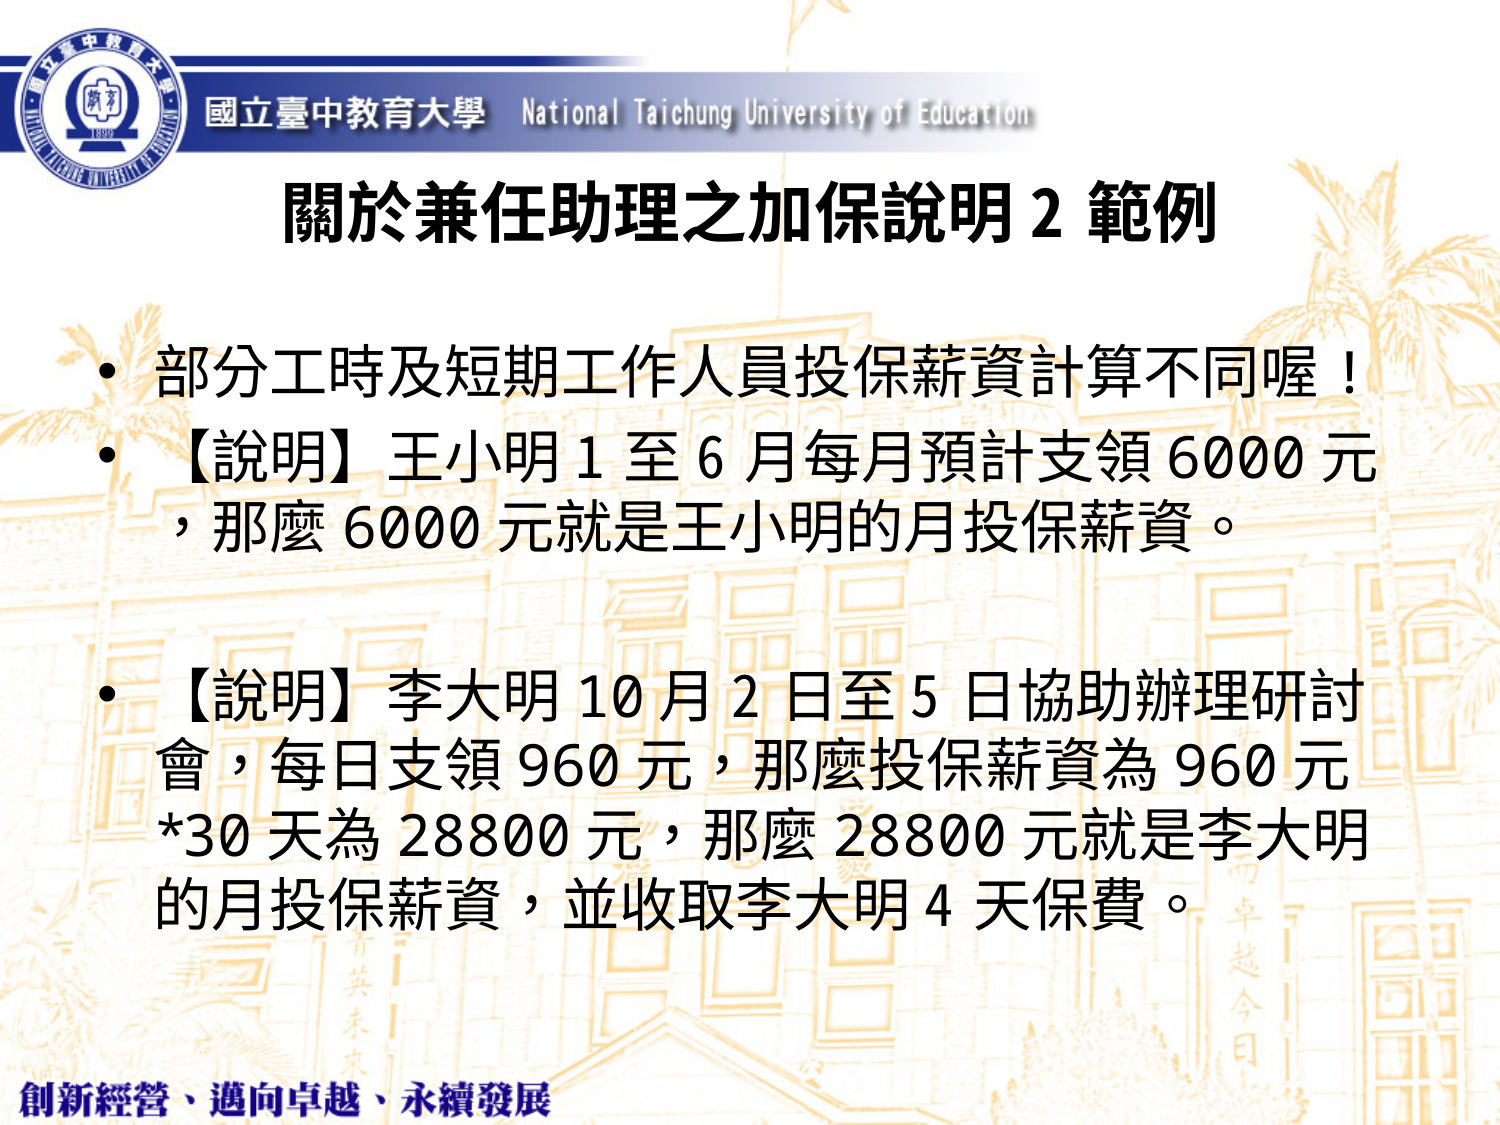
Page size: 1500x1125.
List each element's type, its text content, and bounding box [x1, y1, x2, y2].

text_box 關於兼任助理之加保說明2範例 [0, 152, 1500, 270]
picture [0, 270, 1500, 1125]
list 部分工時及短期工作人員投保薪資計算不同喔! 【說明】王小明1至6月每月預計支領6000元，那麼6000元就是王小明的月投保薪資。 【說明】李大明10月2日至5日協助辦理研討會，每日支領960元，那麼投保薪資為960元*30天為28800元，那麼28800元就是李大明的月投保薪資，並收取李大明4天保費。 [82, 328, 1433, 968]
picture [0, 0, 1500, 152]
